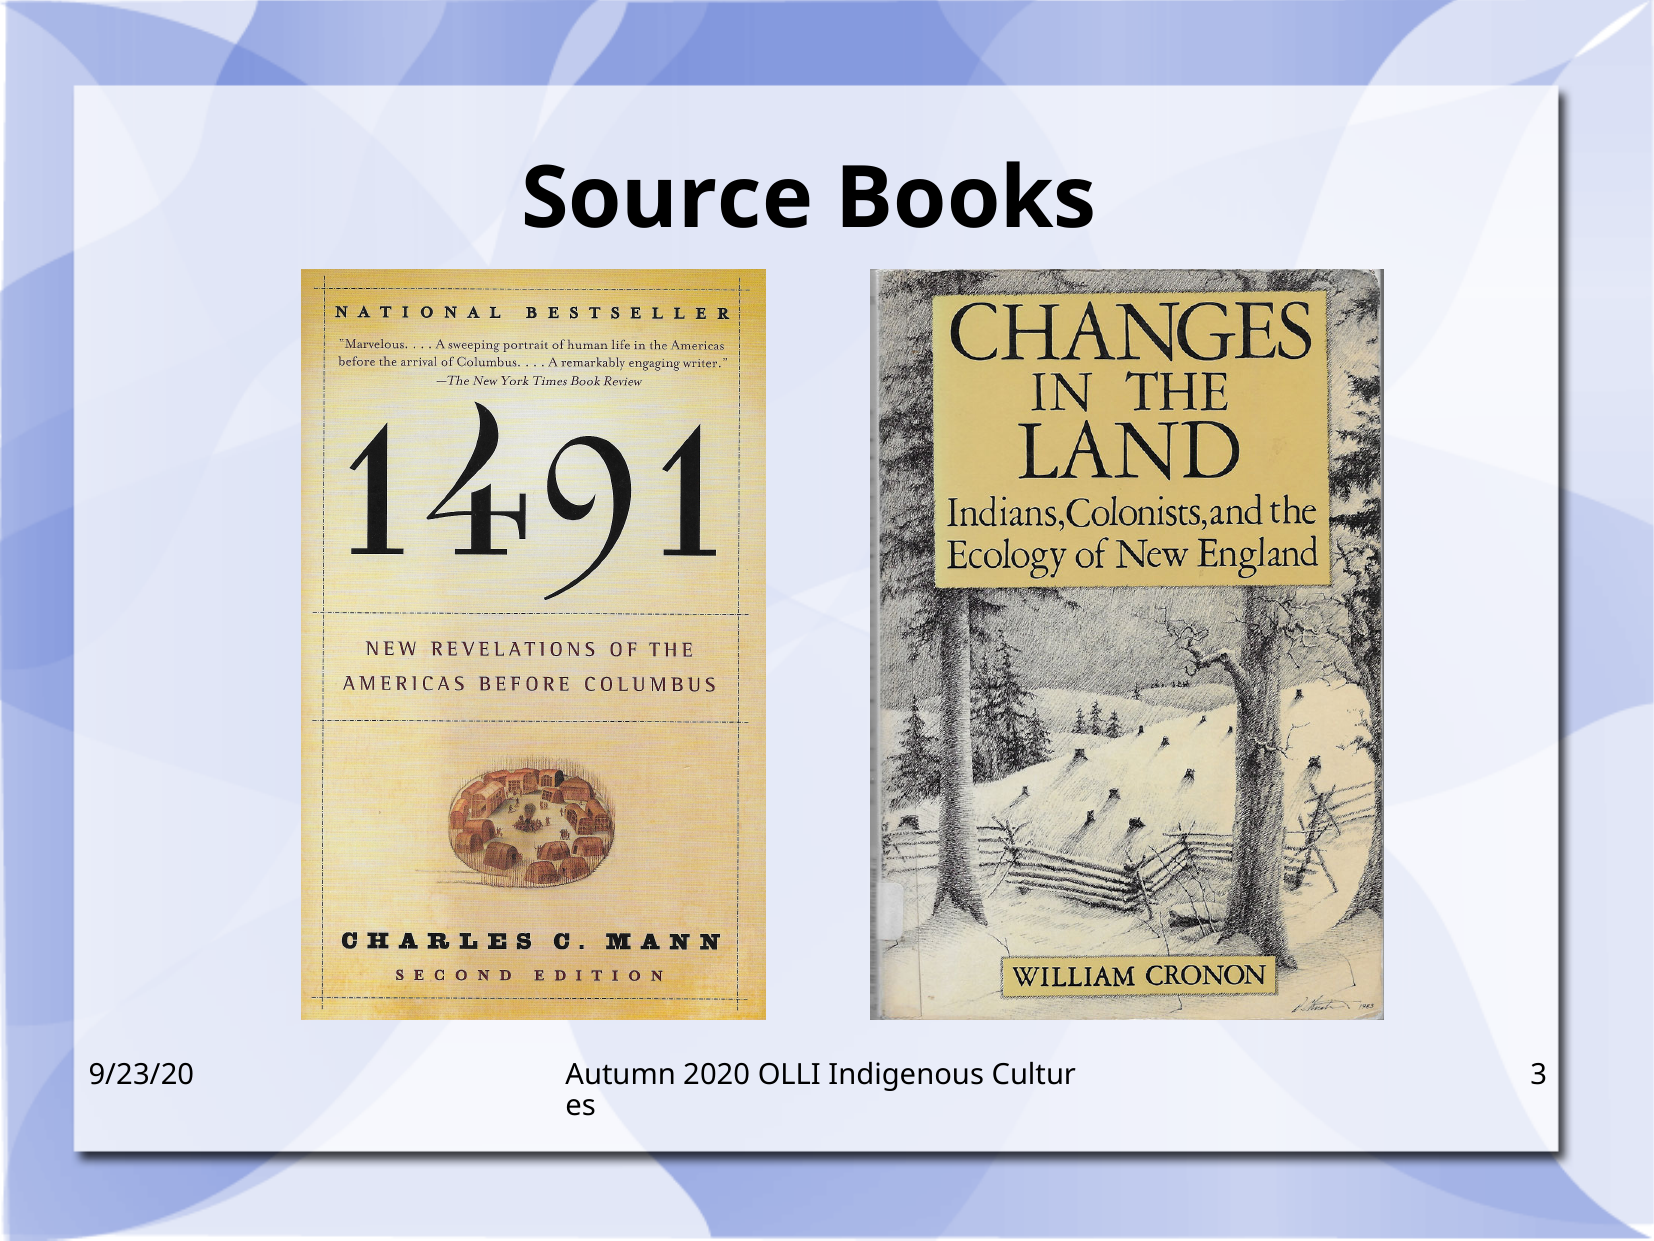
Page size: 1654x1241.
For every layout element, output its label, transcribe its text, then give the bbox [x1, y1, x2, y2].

picture [0, 0, 1654, 1241]
title Source Books [82, 90, 1536, 298]
